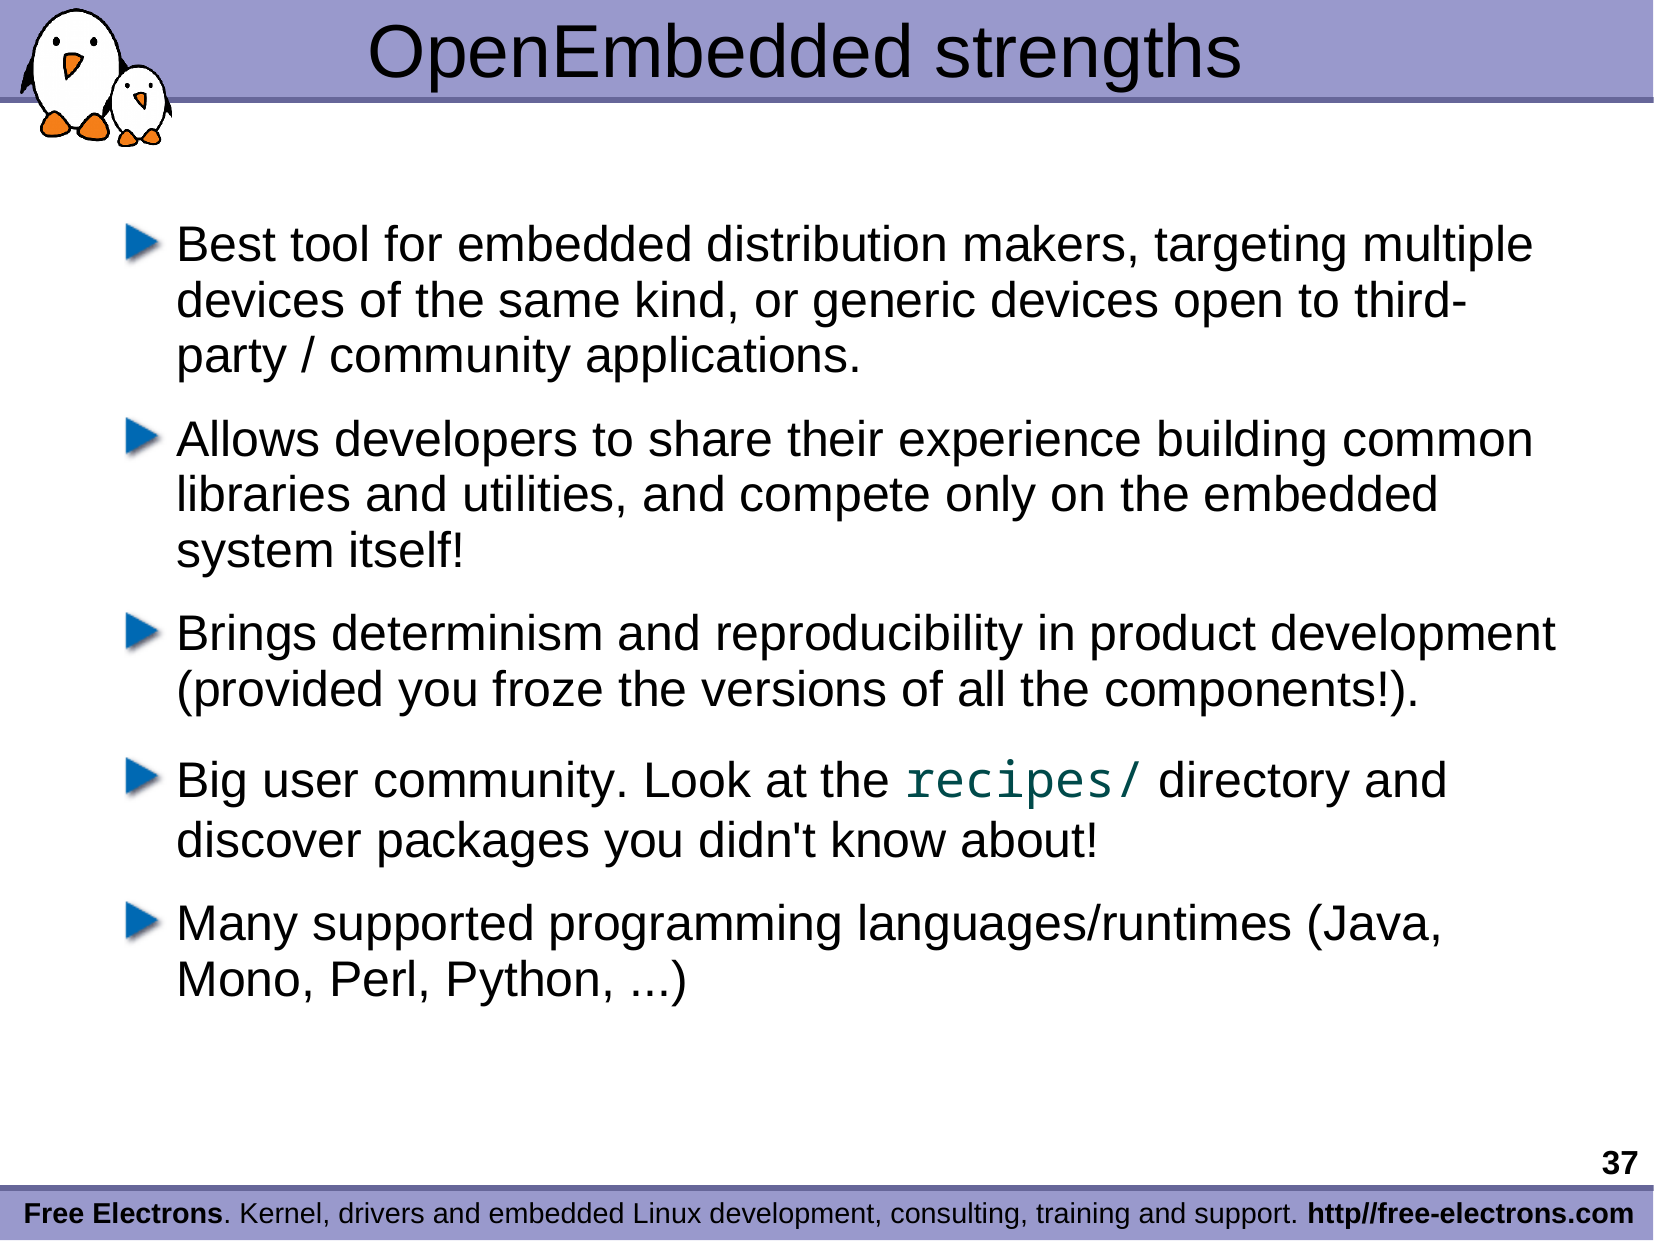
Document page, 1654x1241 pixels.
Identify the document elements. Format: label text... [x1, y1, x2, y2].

list Best tool for embedded distribution makers, targeting multiple devices of the same kind, or generic devices open to third-party / community applications. Allows developers to share their experience building common libraries and utilities, and compete only on the embedded system itself! Brings determinism and reproducibility in product development (provided you froze the versions of all the components!). Big user community. Look at the recipes/ directory and discover packages you didn't know about! Many supported programming languages/runtimes (Java, Mono, Perl, Python, ...) [105, 216, 1560, 1077]
title OpenEmbedded strengths [60, 0, 1551, 104]
picture [20, 8, 172, 147]
